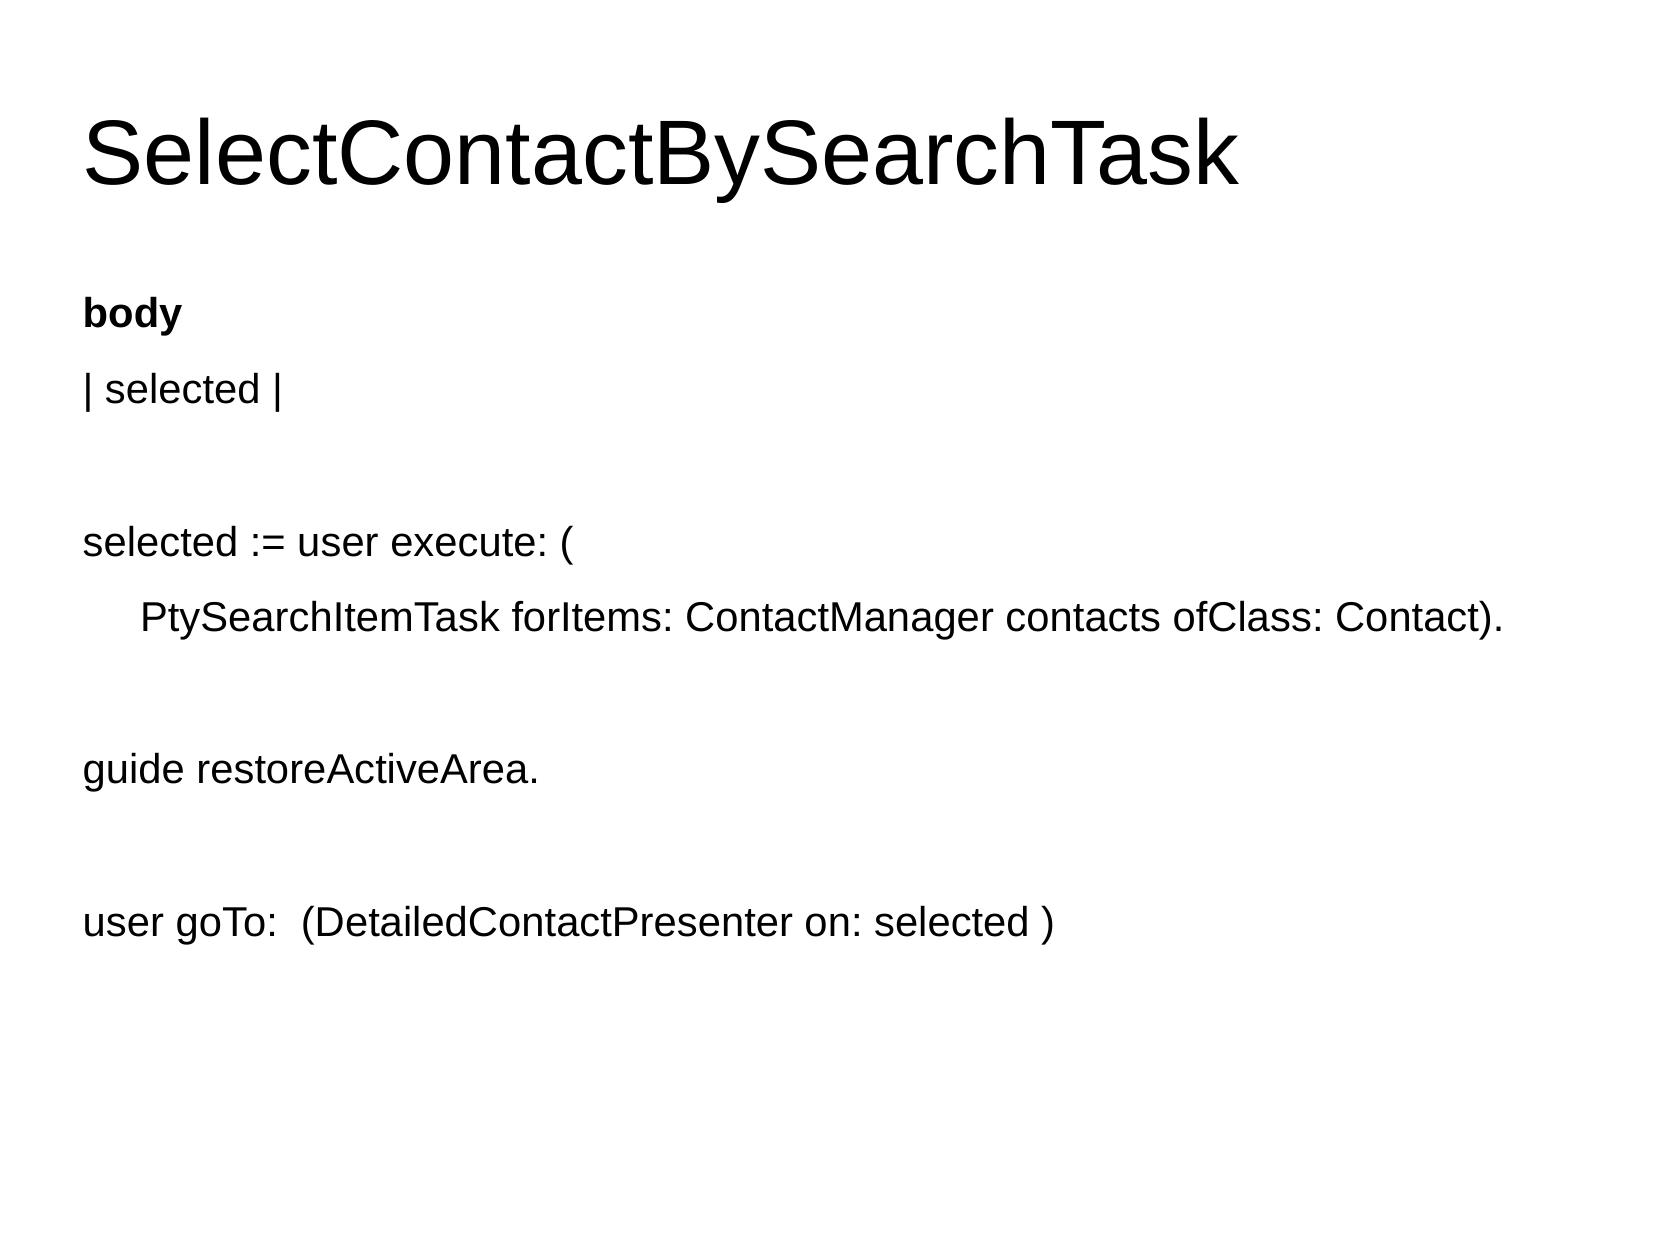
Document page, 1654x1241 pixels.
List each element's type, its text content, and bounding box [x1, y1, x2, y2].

list body | selected | selected := user execute: ( PtySearchItemTask forItems: ContactManager contacts ofClass: Contact). guide restoreActiveArea. user goTo: (DetailedContactPresenter on: selected ) [82, 290, 1571, 1138]
title SelectContactBySearchTask [82, 49, 1571, 257]
